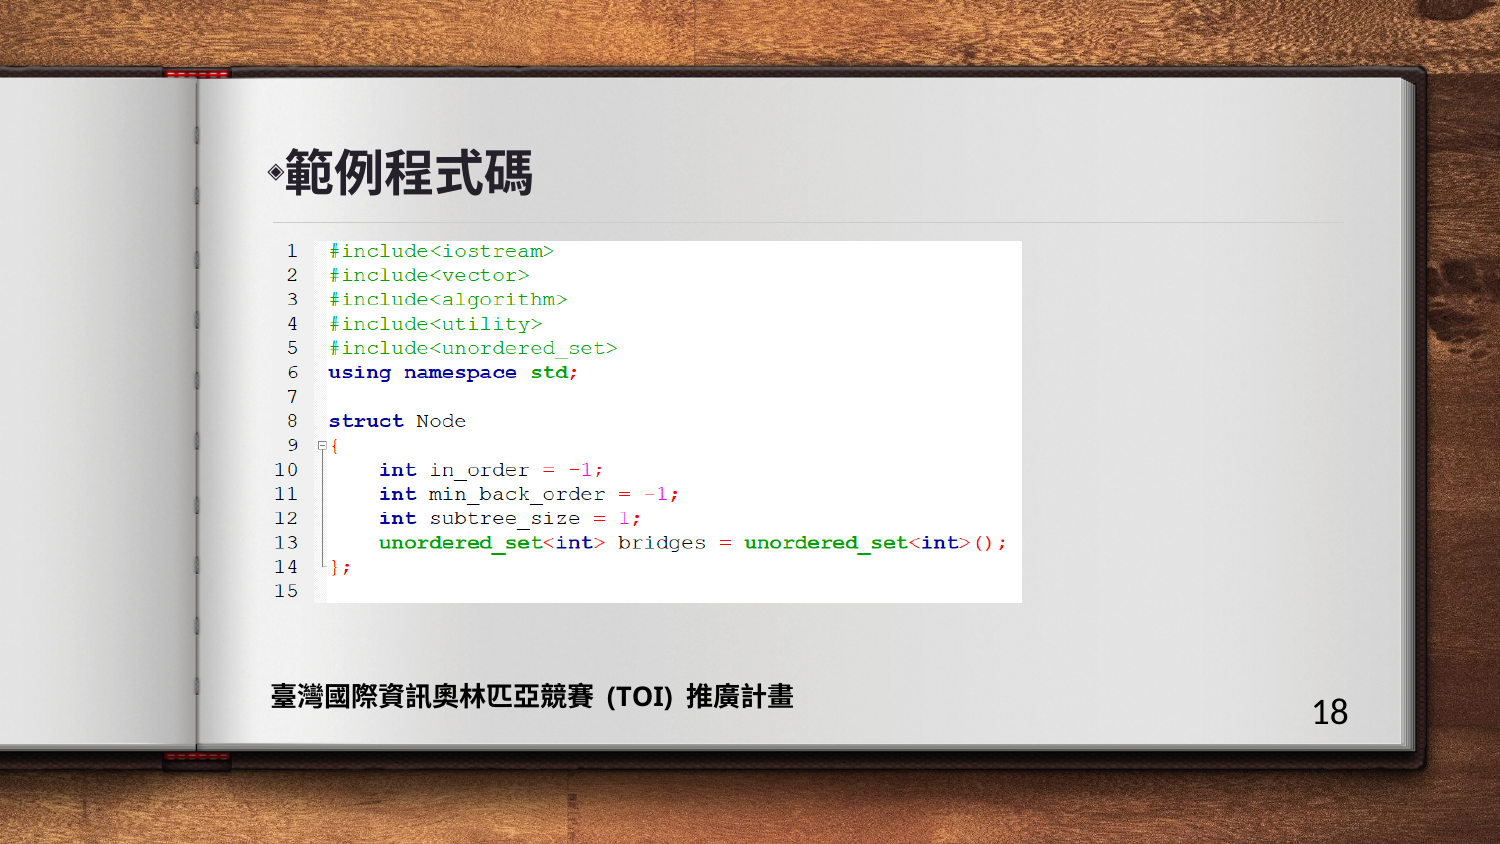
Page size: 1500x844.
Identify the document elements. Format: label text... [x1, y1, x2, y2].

text_box [1295, 672, 1386, 737]
list 範例程式碼 [252, 126, 1194, 226]
picture [272, 241, 1022, 603]
